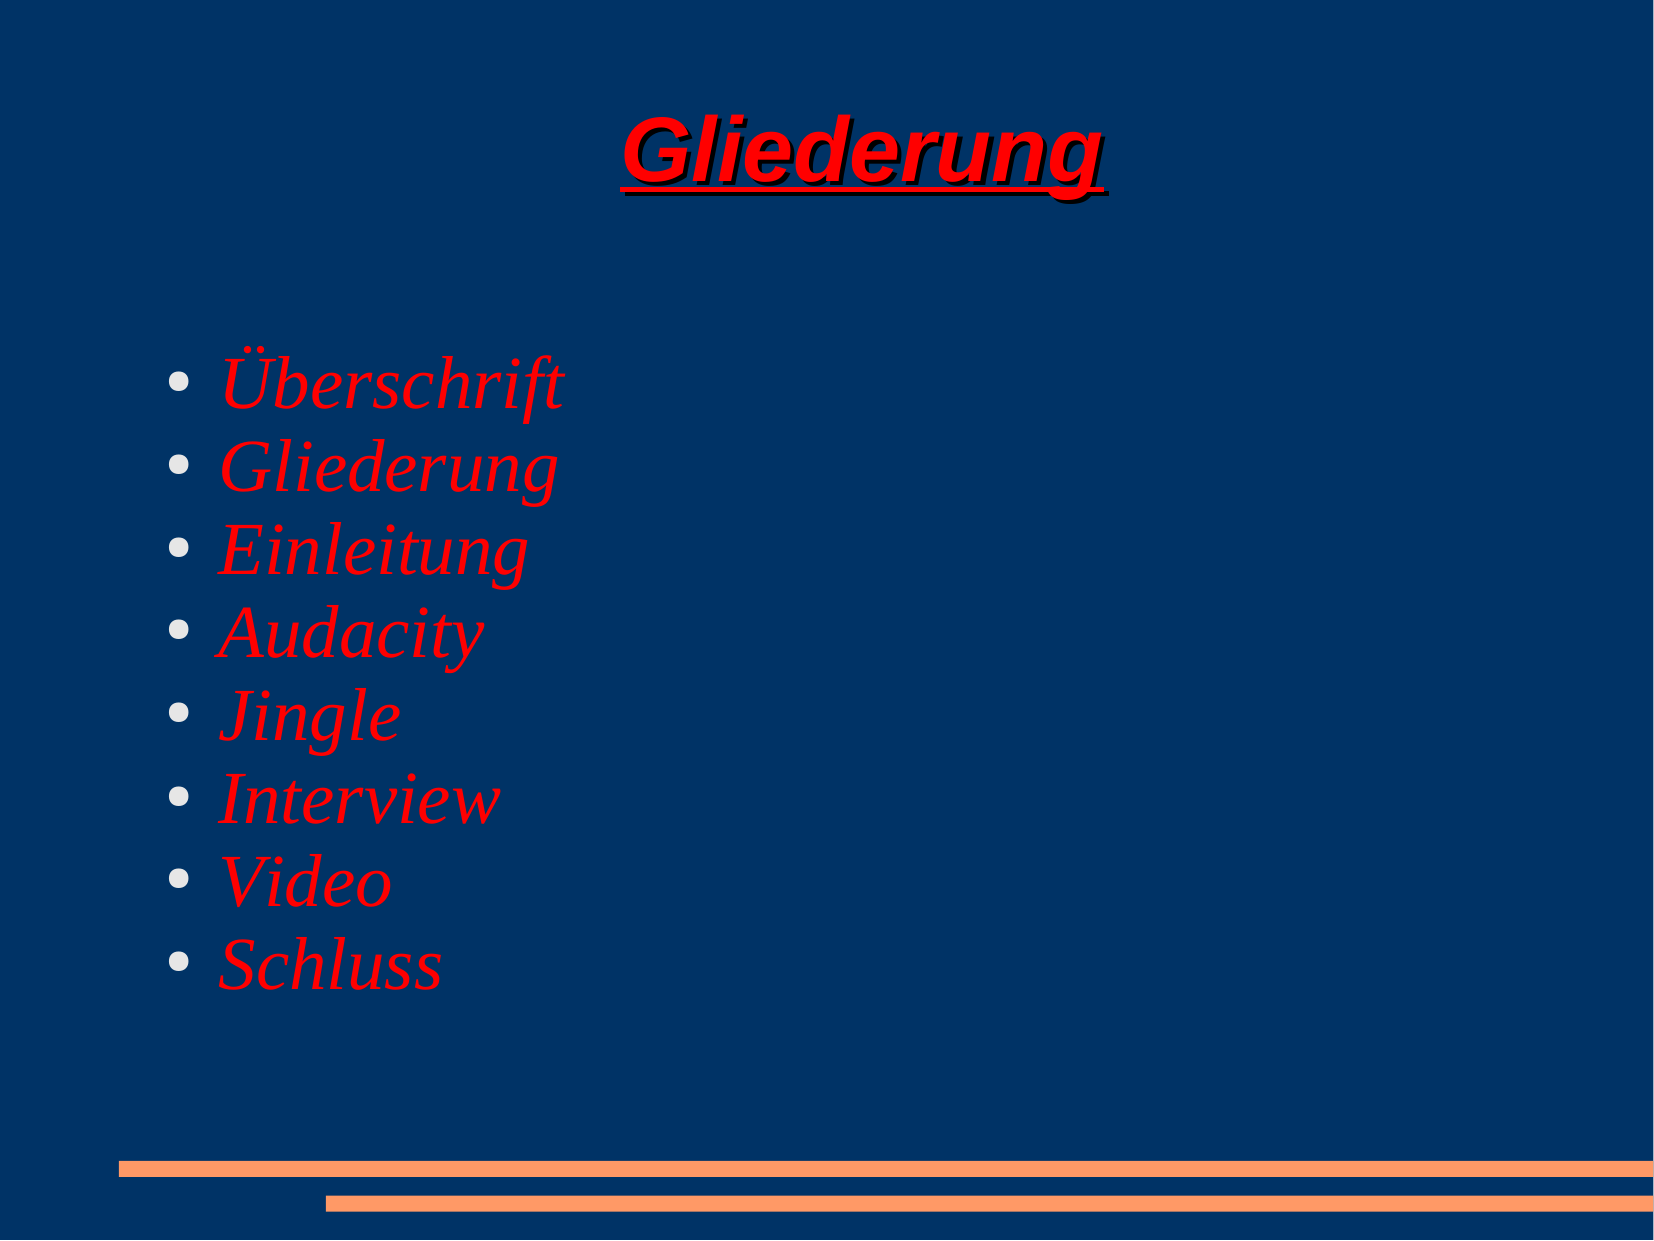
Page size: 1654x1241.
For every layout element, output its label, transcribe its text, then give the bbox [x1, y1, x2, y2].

title Gliederung [121, 46, 1534, 254]
list Überschrift Gliederung Einleitung Audacity Jingle Interview Video Schluss [147, 341, 1587, 1152]
